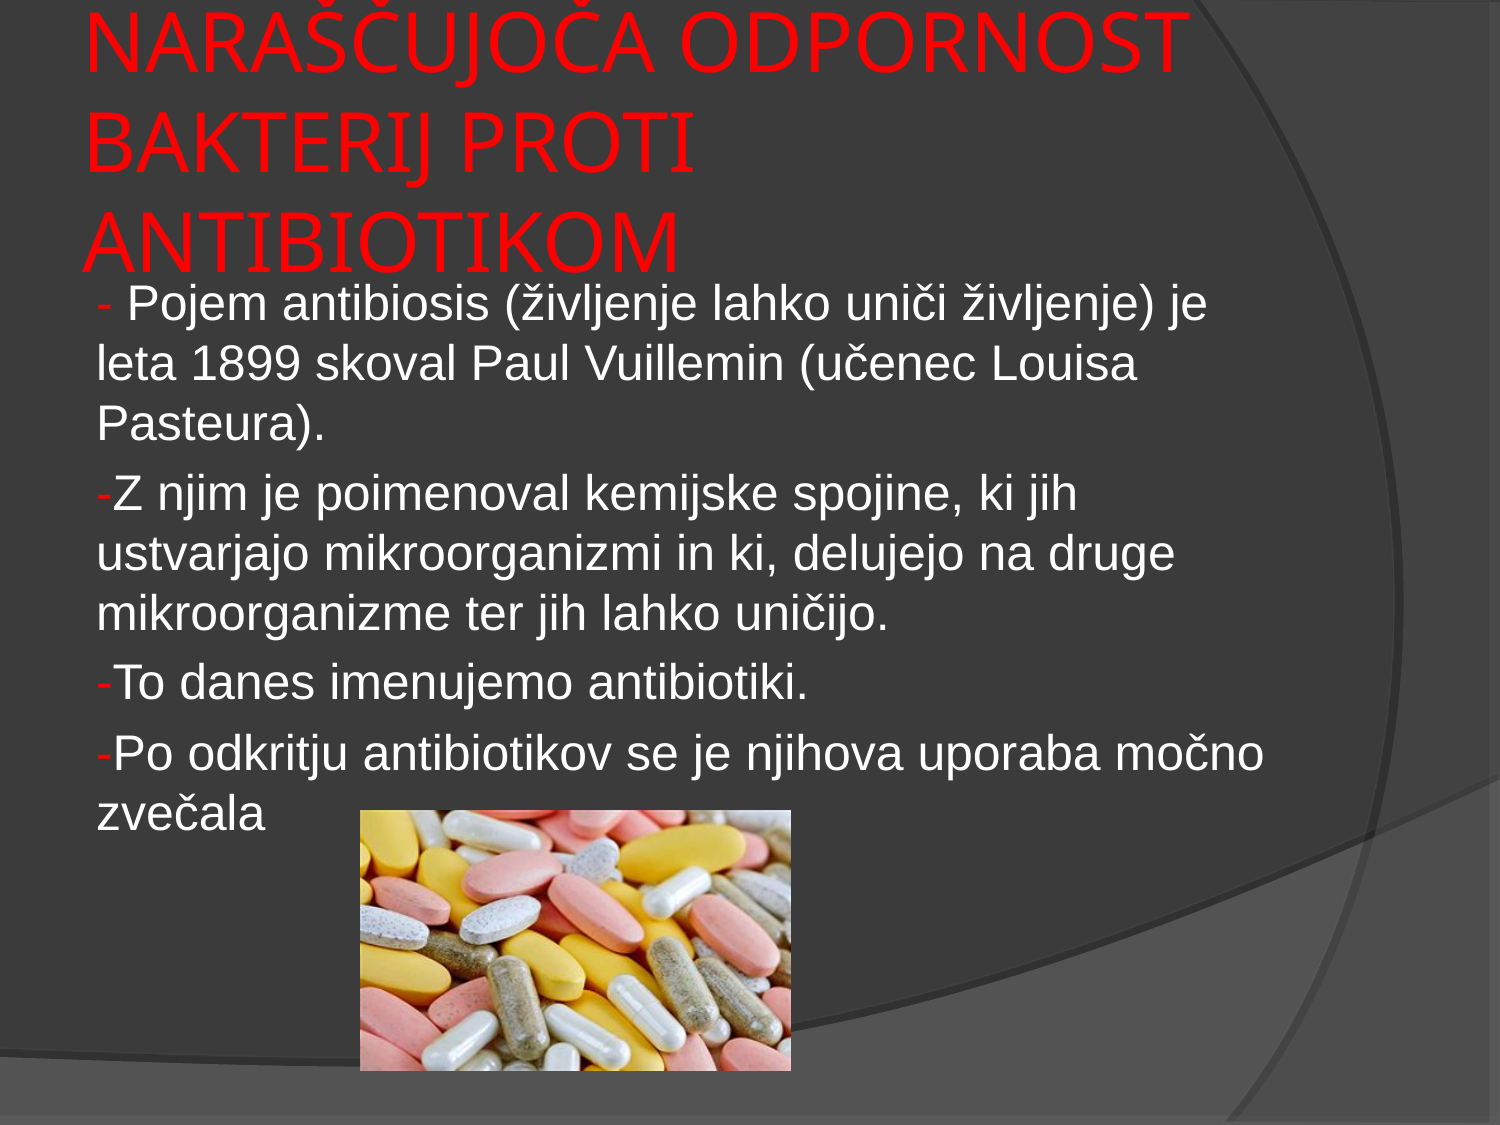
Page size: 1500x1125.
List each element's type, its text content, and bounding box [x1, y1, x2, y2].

title NARAŠČUJOČA ODPORNOST BAKTERIJ PROTI ANTIBIOTIKOM [75, 45, 1300, 233]
picture [360, 810, 791, 1071]
list - Pojem antibiosis (življenje lahko uniči življenje) je leta 1899 skoval Paul Vuillemin (učenec Louisa Pasteura). -Z njim je poimenoval kemijske spojine, ki jih ustvarjajo mikroorganizmi in ki, delujejo na druge mikroorganizme ter jih lahko uničijo. -To danes imenujemo antibiotiki. -Po odkritju antibiotikov se je njihova uporaba močno zvečala [75, 262, 1300, 1094]
